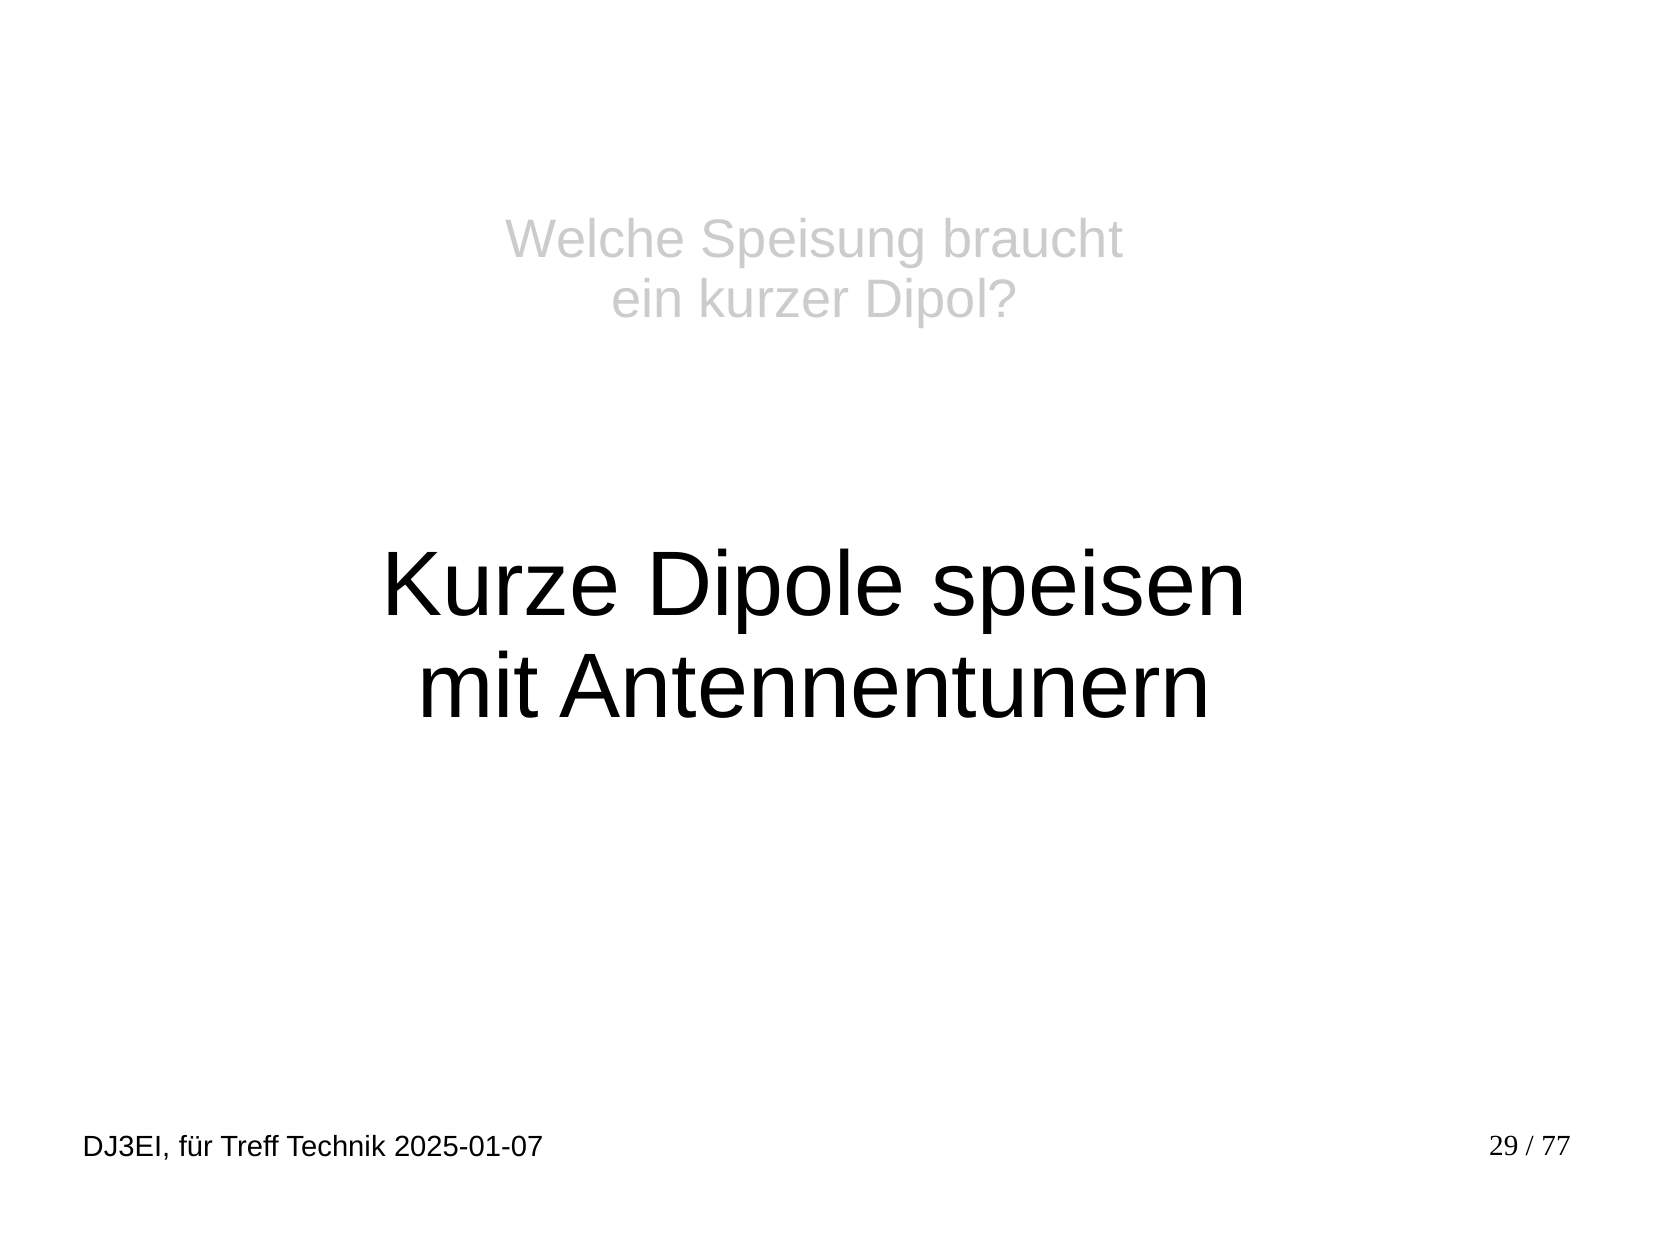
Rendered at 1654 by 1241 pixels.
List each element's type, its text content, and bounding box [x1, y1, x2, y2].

title Welche Speisung braucht ein kurzer Dipol? [70, 165, 1559, 373]
title Kurze Dipole speisen mit Antennentunern [70, 531, 1559, 739]
